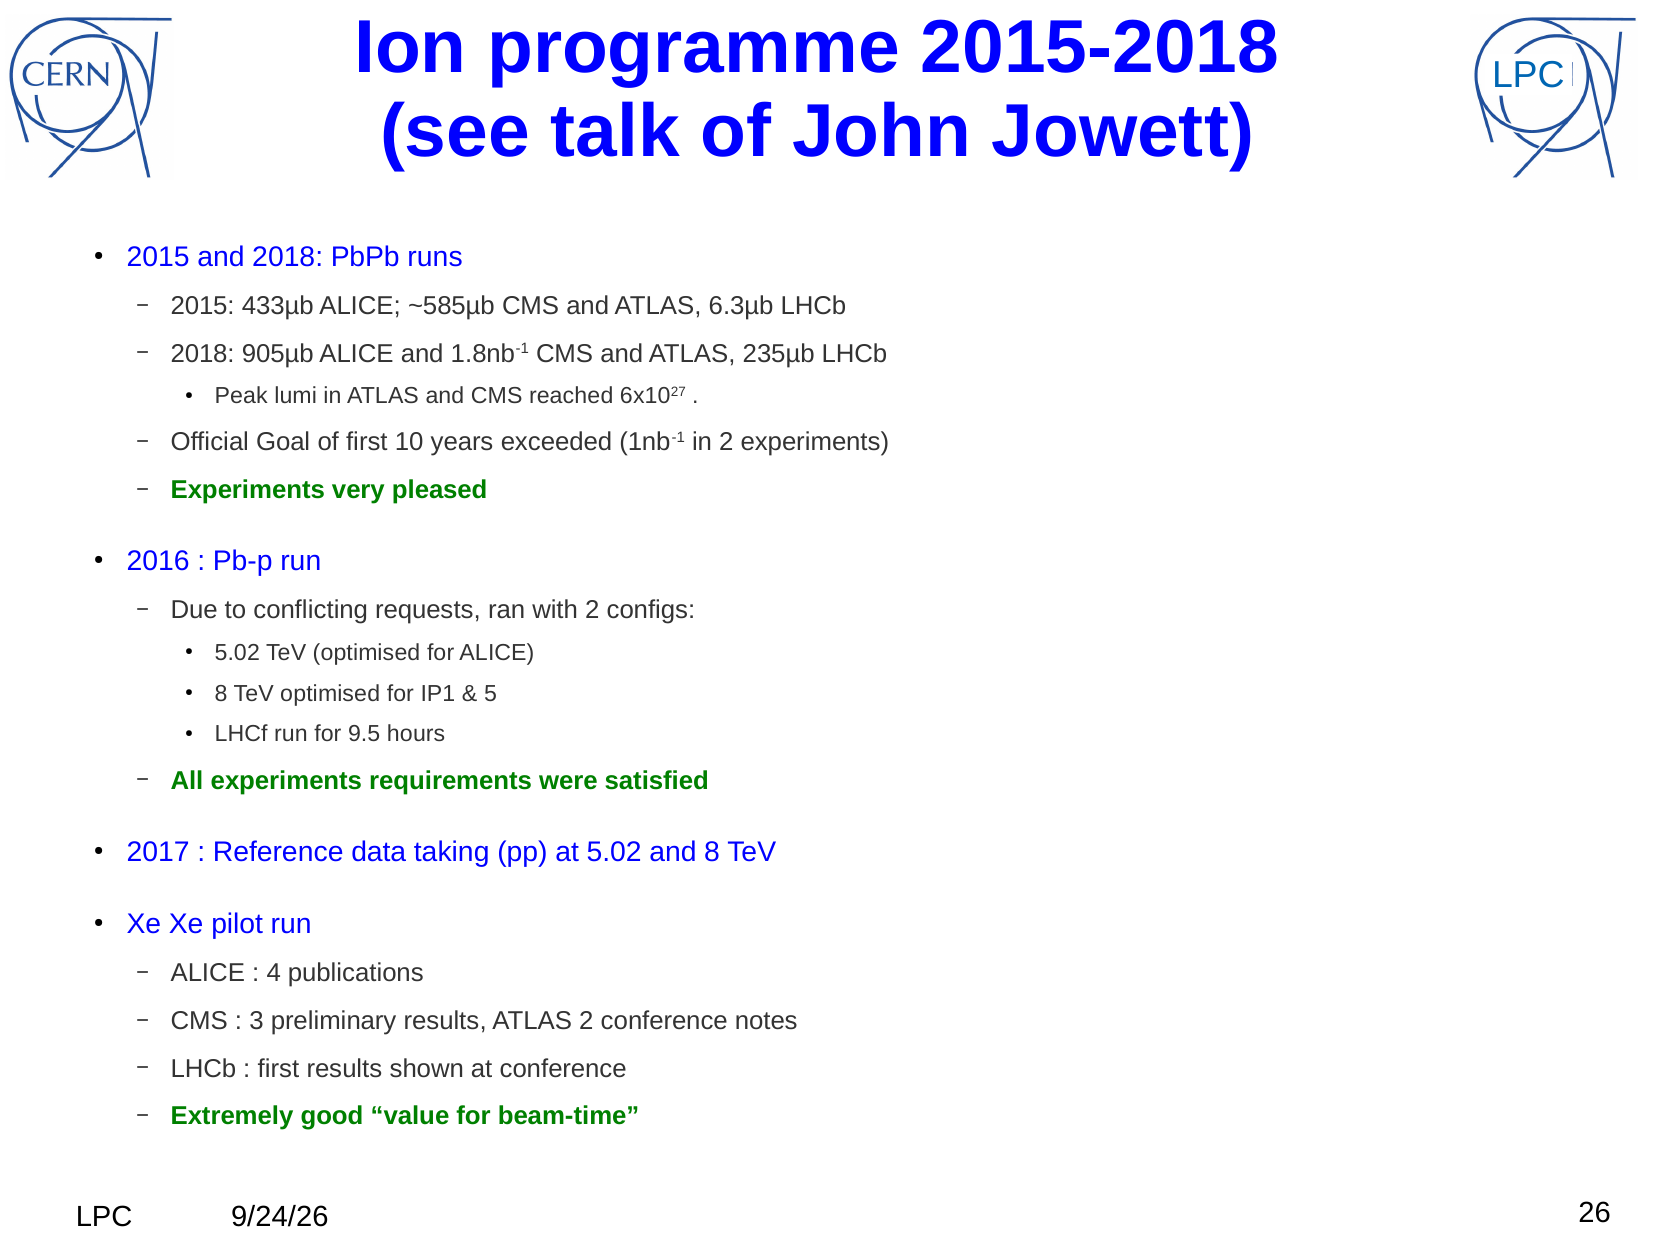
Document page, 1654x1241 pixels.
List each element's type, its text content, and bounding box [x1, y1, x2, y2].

title Ion programme 2015-2018 (see talk of John Jowett) [173, 5, 1461, 172]
picture [5, 14, 174, 180]
picture [1470, 14, 1638, 180]
list 2015 and 2018: PbPb runs 2015: 433µb ALICE; ~585µb CMS and ATLAS, 6.3µb LHCb 2018: 905µb ALICE and 1.8nb-1 CMS and ATLAS, 235µb LHCb Peak lumi in ATLAS and CMS reached 6x1027 . Official Goal of first 10 years exceeded (1nb-1 in 2 experiments) Experiments very pleased 2016 : Pb-p run Due to conflicting requests, ran with 2 configs: 5.02 TeV (optimised for ALICE) 8 TeV optimised for IP1 & 5 LHCf run for 9.5 hours All experiments requirements were satisfied 2017 : Reference data taking (pp) at 5.02 and 8 TeV Xe Xe pilot run ALICE : 4 publications CMS : 3 preliminary results, ATLAS 2 conference notes LHCb : first results shown at conference Extremely good “value for beam-time” [82, 225, 1571, 1141]
